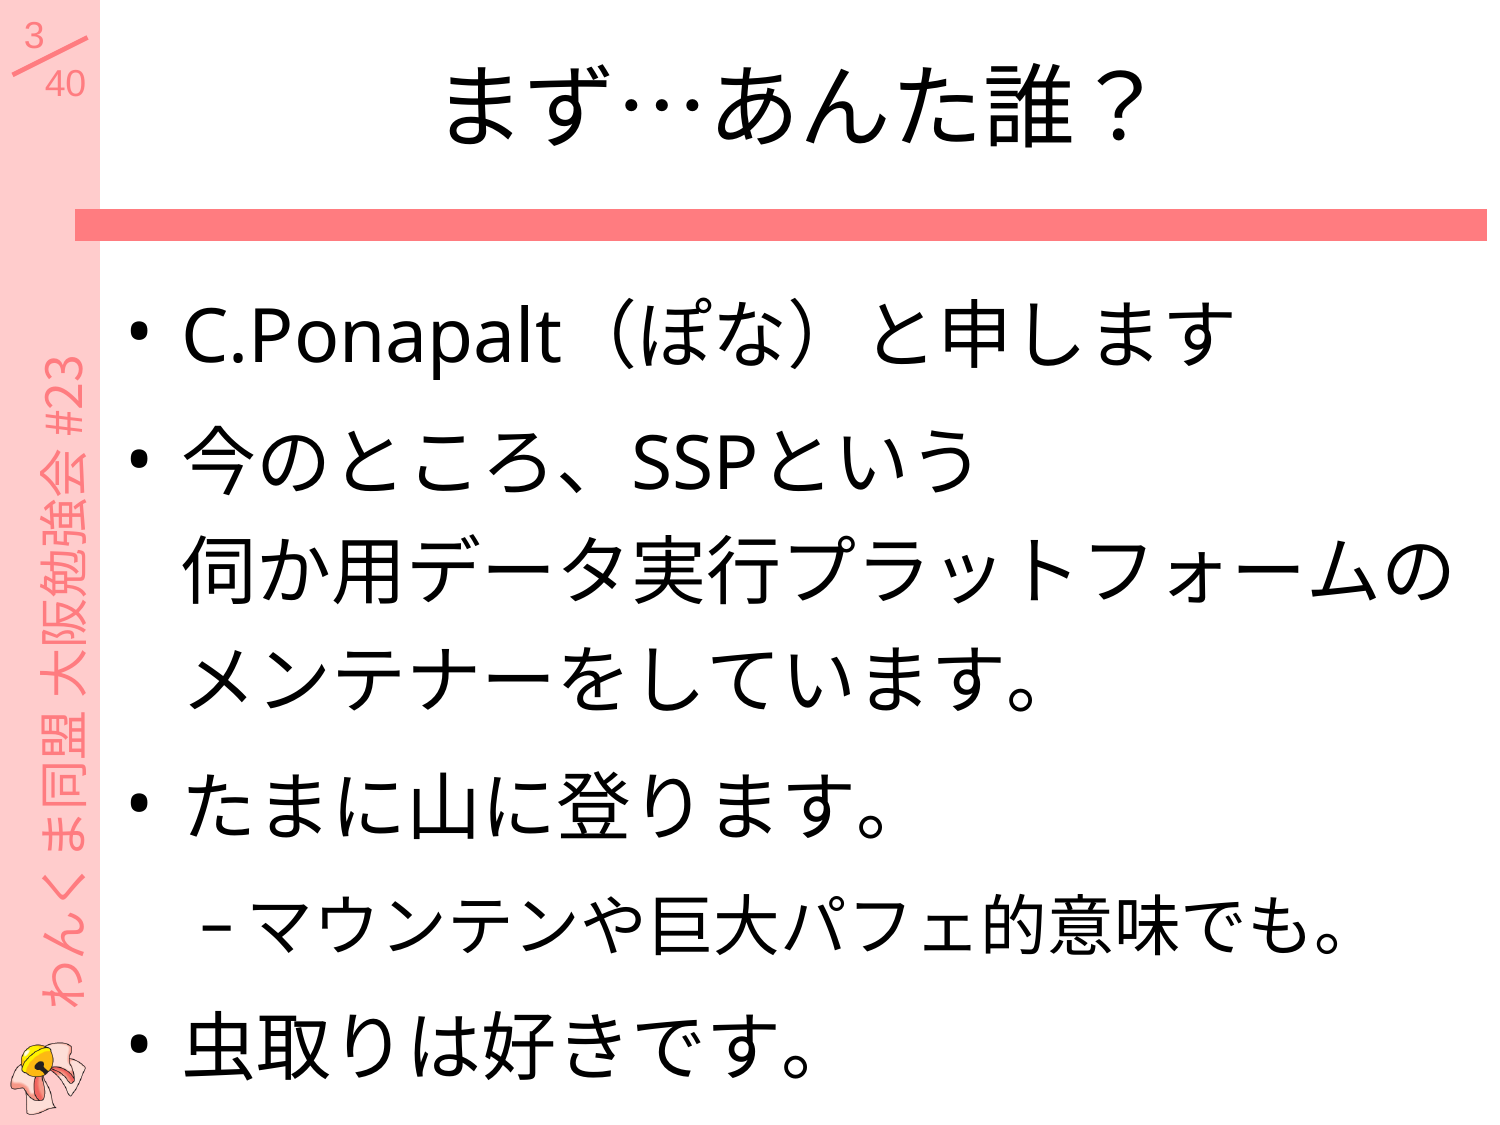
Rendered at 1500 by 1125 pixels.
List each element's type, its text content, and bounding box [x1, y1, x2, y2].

list C.Ponapalt（ぽな）と申します 今のところ、SSPという 伺か用データ実行プラットフォームの メンテナーをしています。 たまに山に登ります。 マウンテンや巨大パフェ的意味でも。 虫取りは好きです。 スパゲティは大好きです。 [125, 275, 1476, 1101]
picture [10, 1042, 86, 1115]
title まず…あんた誰？ [125, 0, 1476, 218]
